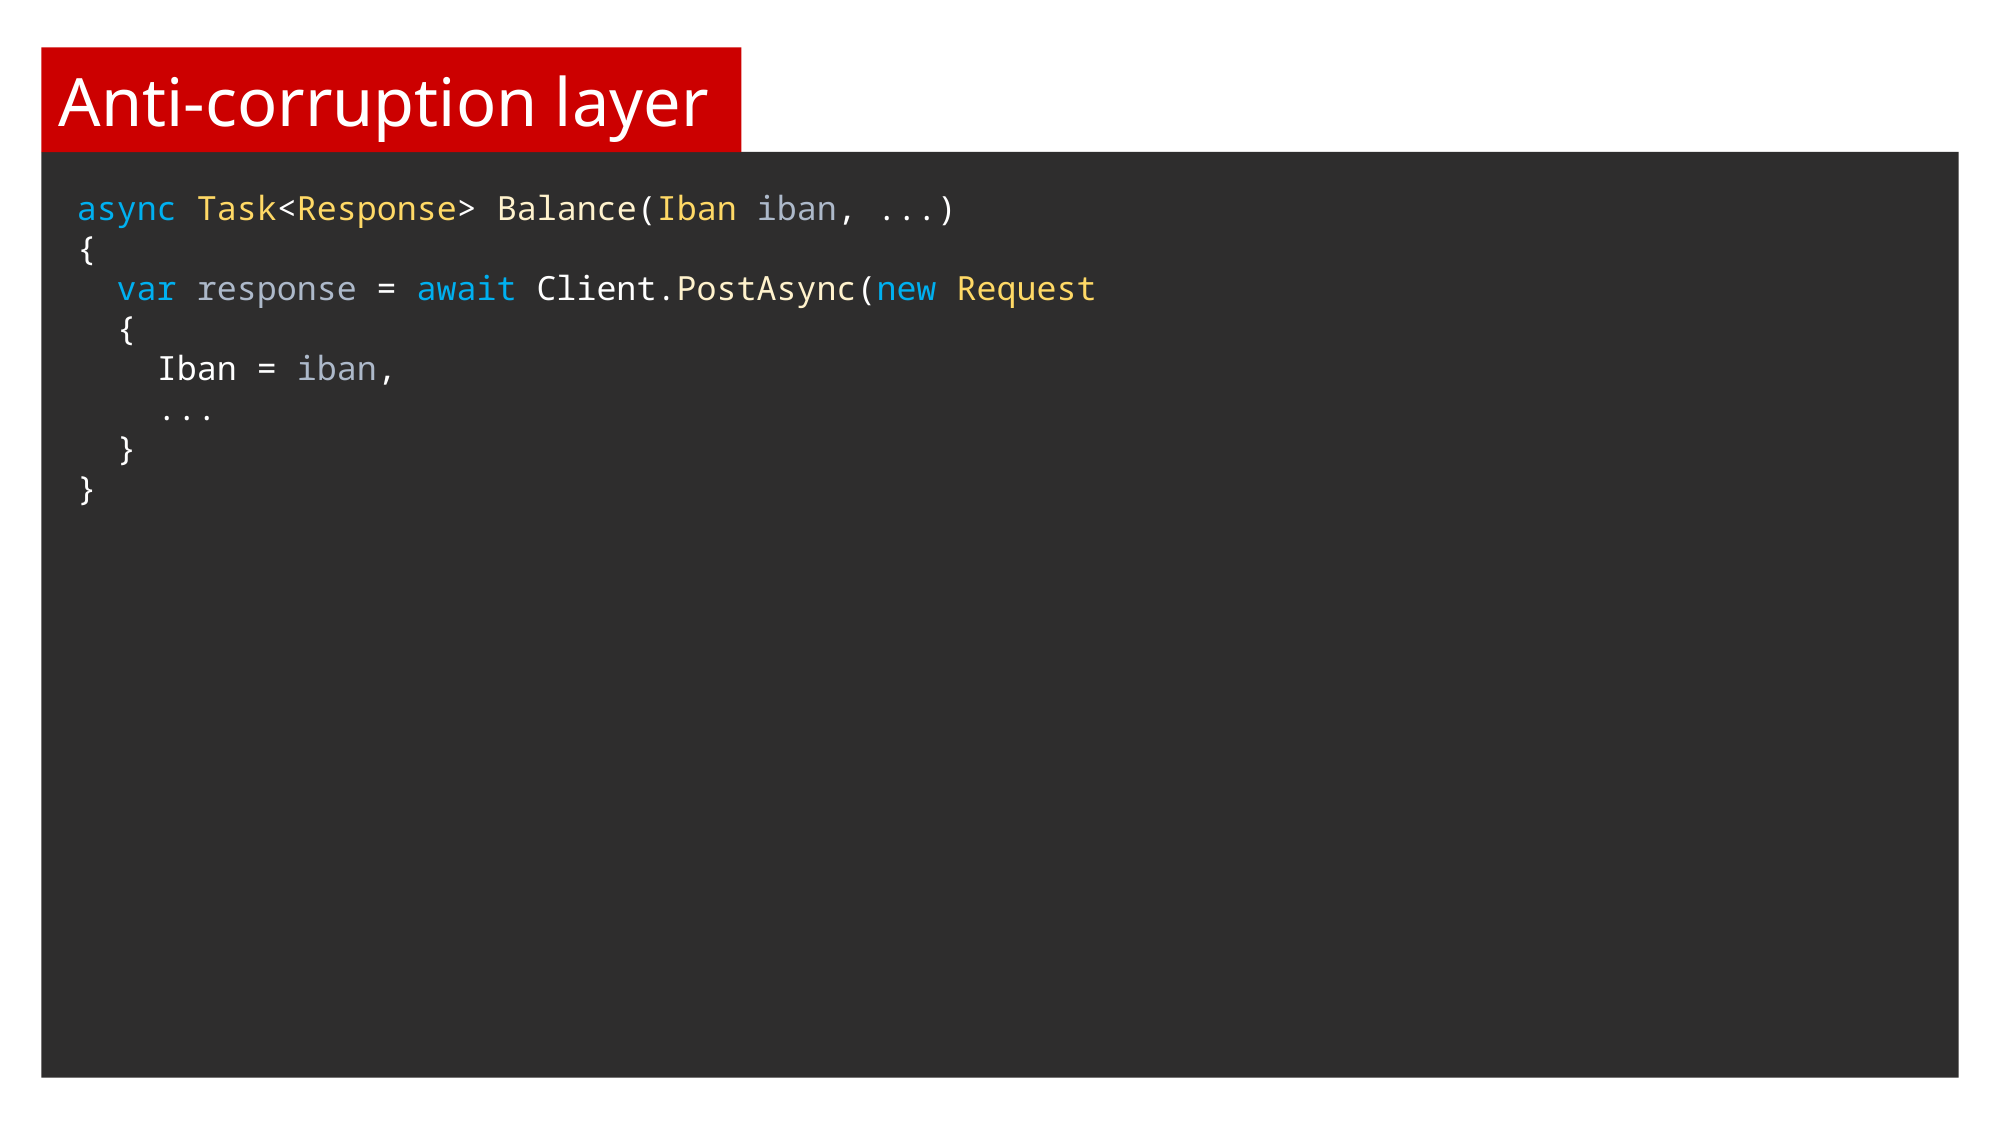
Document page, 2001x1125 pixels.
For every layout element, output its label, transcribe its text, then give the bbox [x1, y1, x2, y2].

text_box [41, 152, 1959, 1078]
text_box async Task<Response> Balance(Iban iban, ...) { var response = await Client.PostAsync(new Request { Iban = iban, ... } } [41, 152, 1602, 517]
text_box Anti-corruption layer [41, 47, 742, 153]
